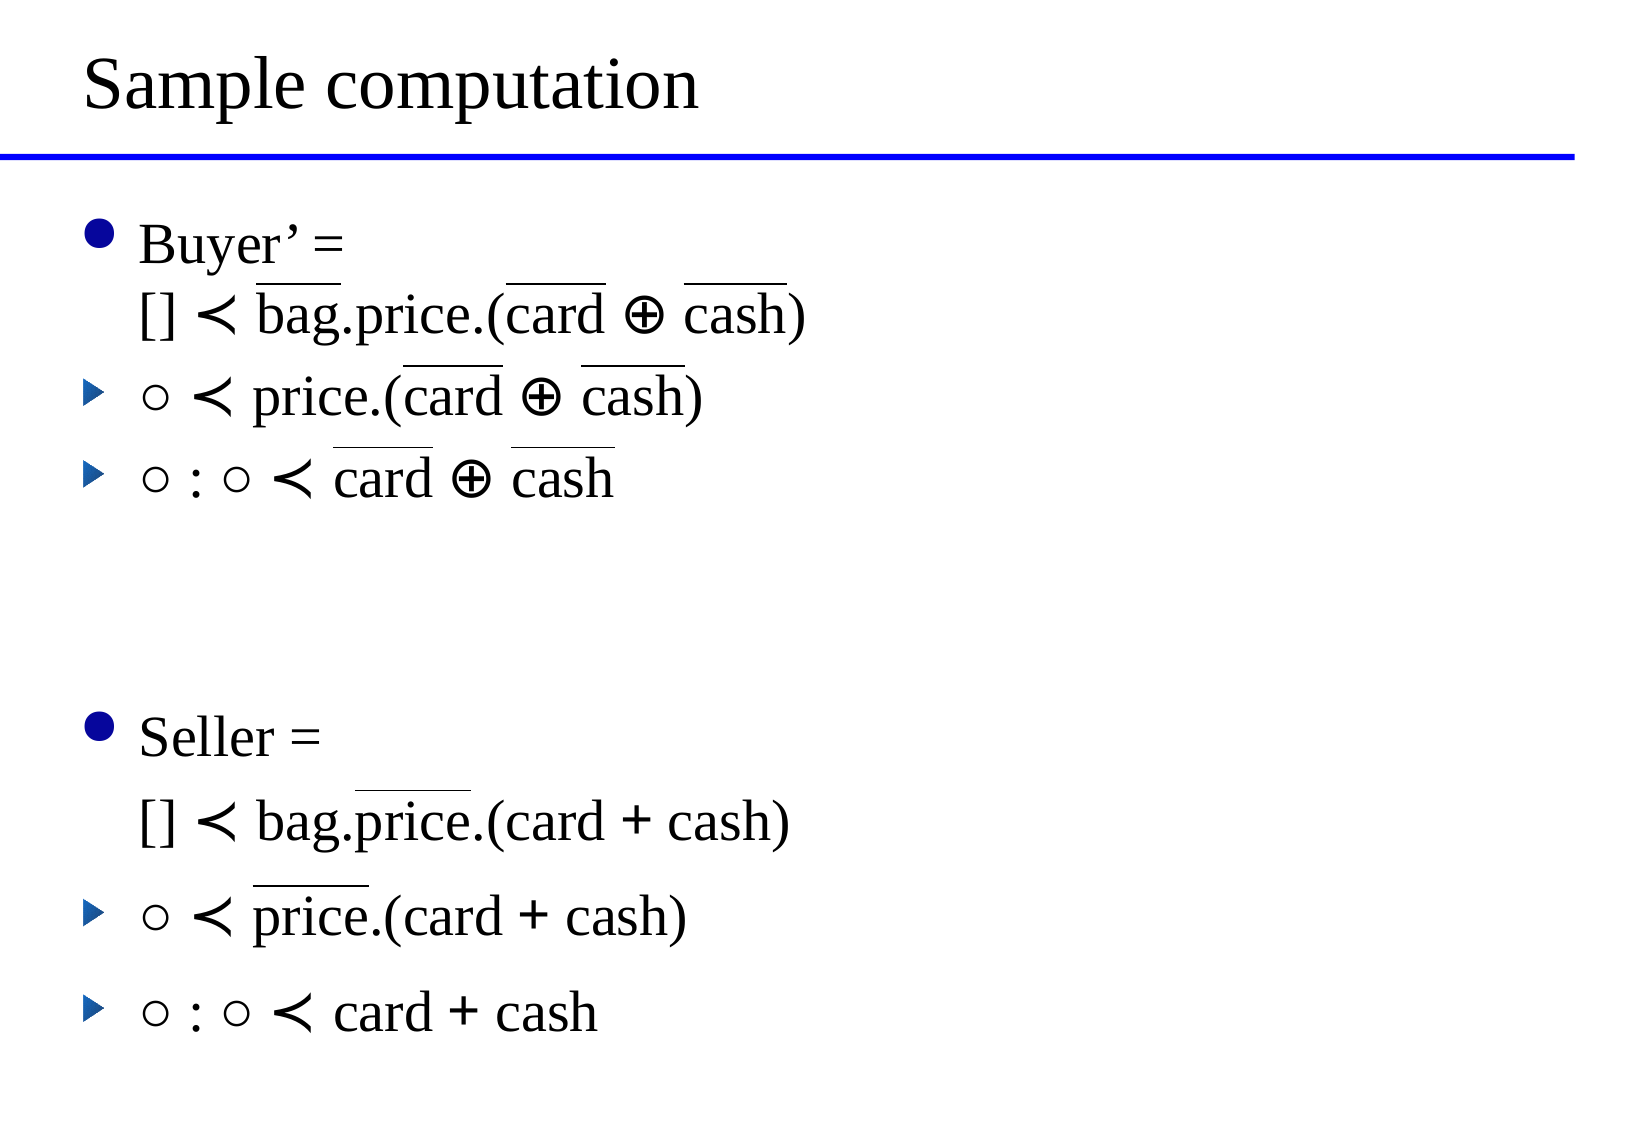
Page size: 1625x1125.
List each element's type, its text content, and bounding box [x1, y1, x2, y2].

title Sample computation [67, 27, 1544, 131]
list Buyer’ = [] ≺ bag.price.(card ⊕ cash) ○ ≺ price.(card ⊕ cash) ○ : ○ ≺ card ⊕ cash Seller = [] ≺ bag.price.(card + cash) ○ ≺ price.(card + cash) ○ : ○ ≺ card + cash [67, 198, 1478, 1061]
